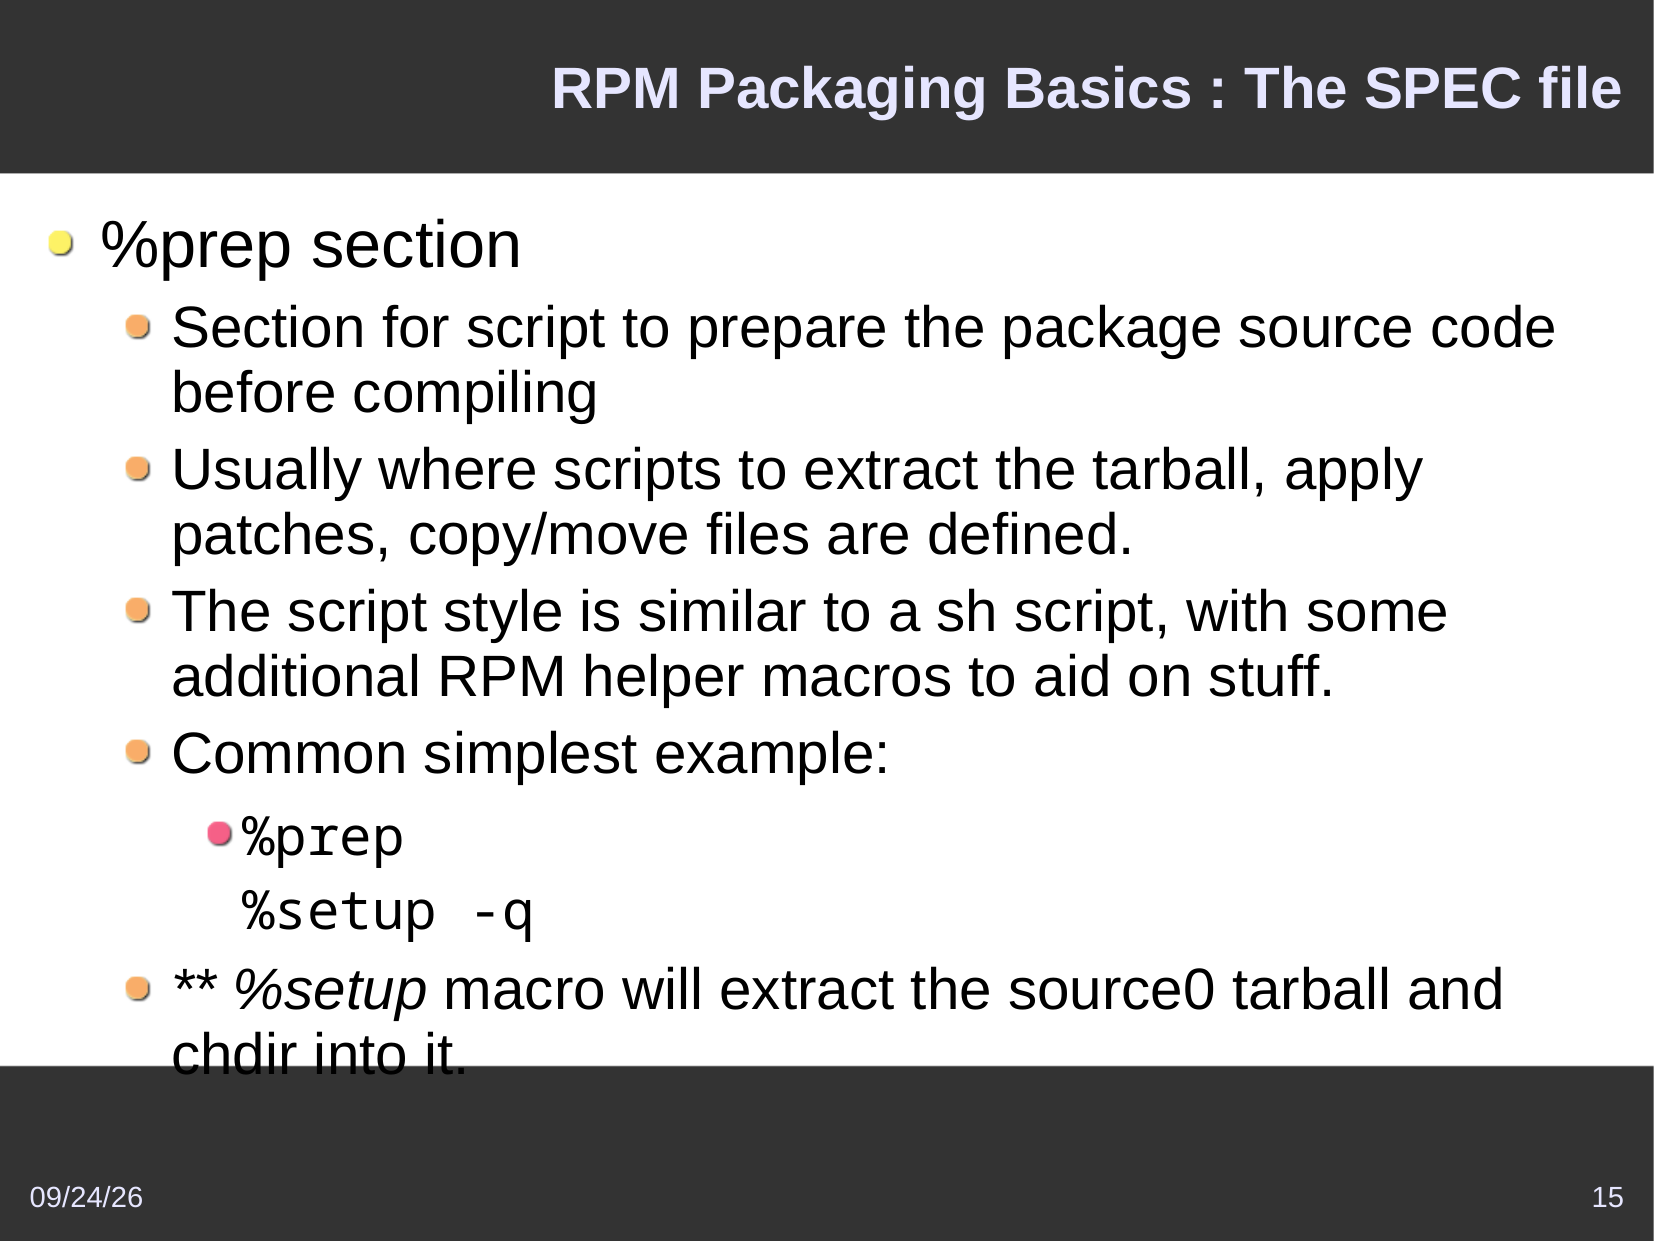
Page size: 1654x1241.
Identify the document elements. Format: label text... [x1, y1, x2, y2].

title RPM Packaging Basics : The SPEC file [29, 36, 1625, 141]
picture [0, 0, 1654, 1241]
list %prep section Section for script to prepare the package source code before compiling Usually where scripts to extract the tarball, apply patches, copy/move files are defined. The script style is similar to a sh script, with some additional RPM helper macros to aid on stuff. Common simplest example: %prep %setup -q ** %setup macro will extract the source0 tarball and chdir into it. [29, 206, 1625, 1066]
